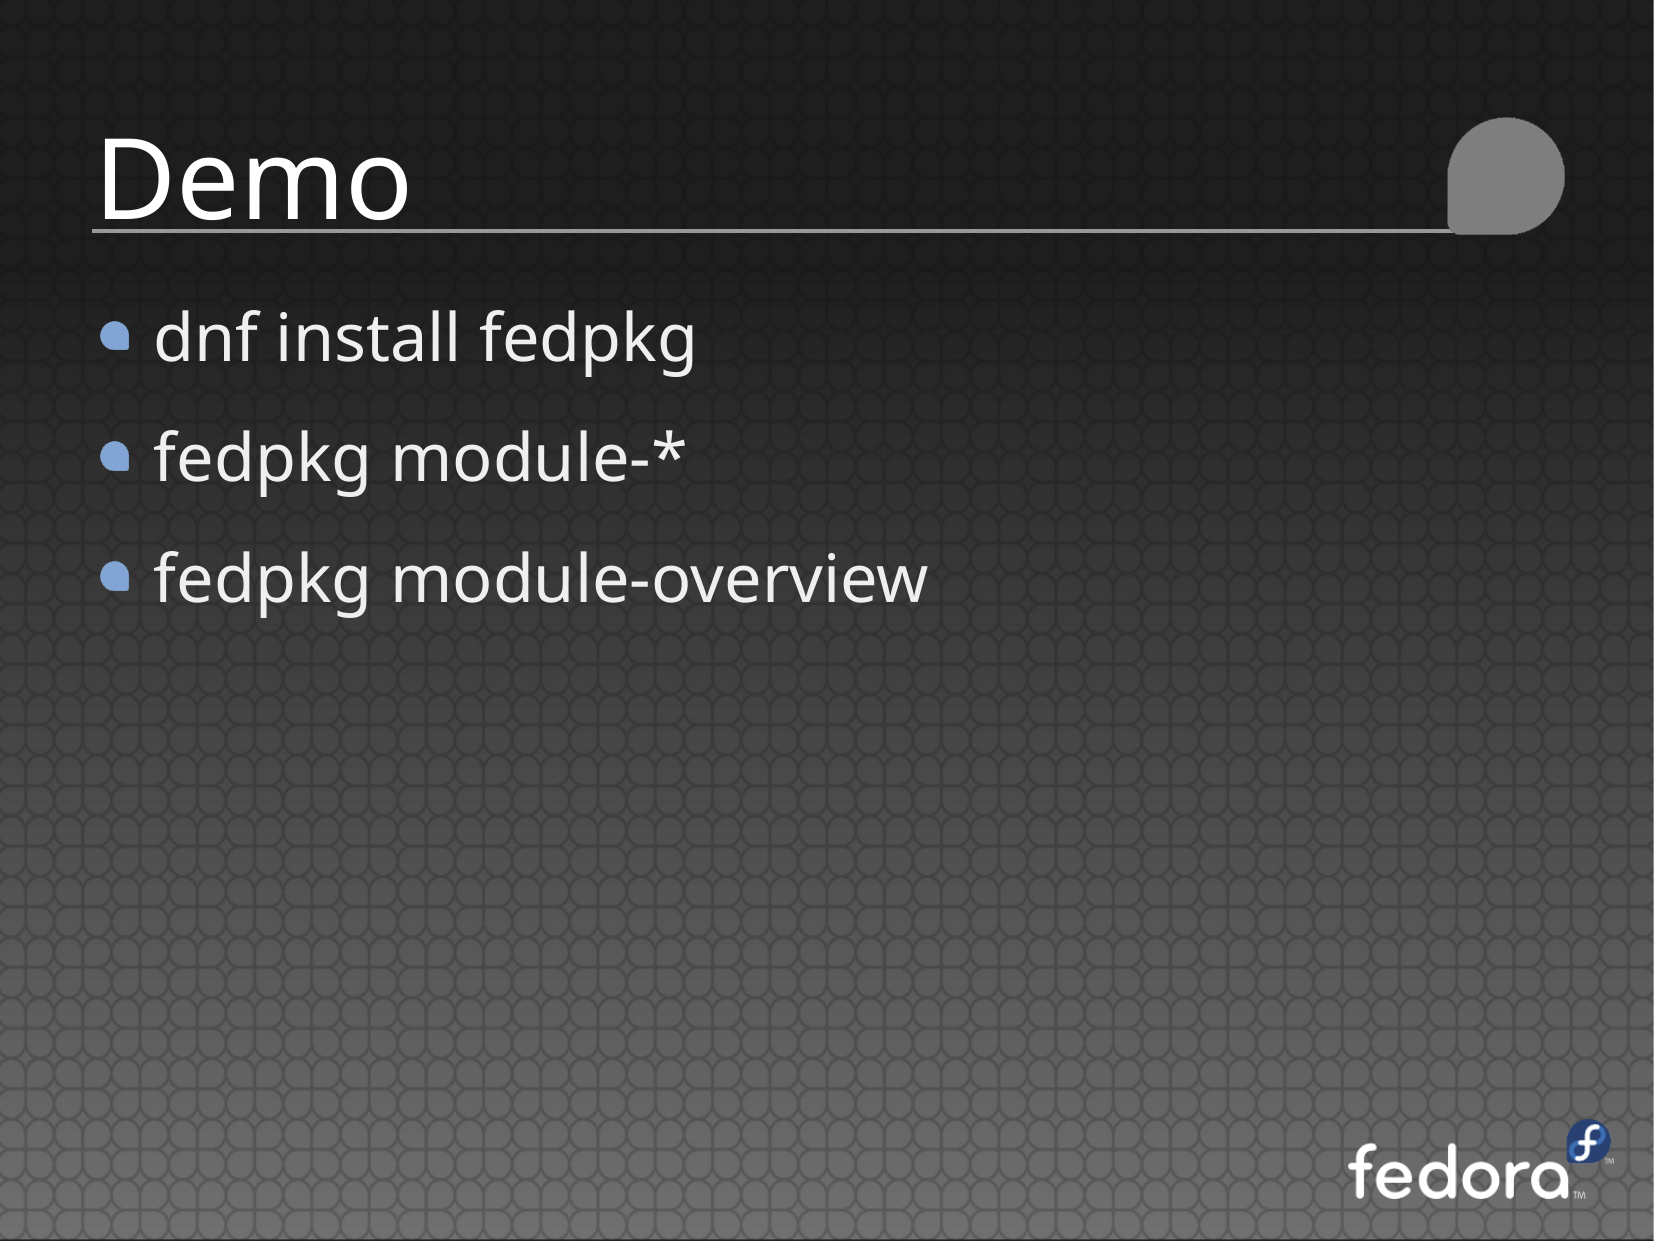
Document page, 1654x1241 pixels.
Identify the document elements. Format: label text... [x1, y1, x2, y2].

title Demo [94, 100, 1426, 251]
list dnf install fedpkg fedpkg module-* fedpkg module-overview [82, 290, 1571, 1094]
picture [0, 0, 1654, 1241]
